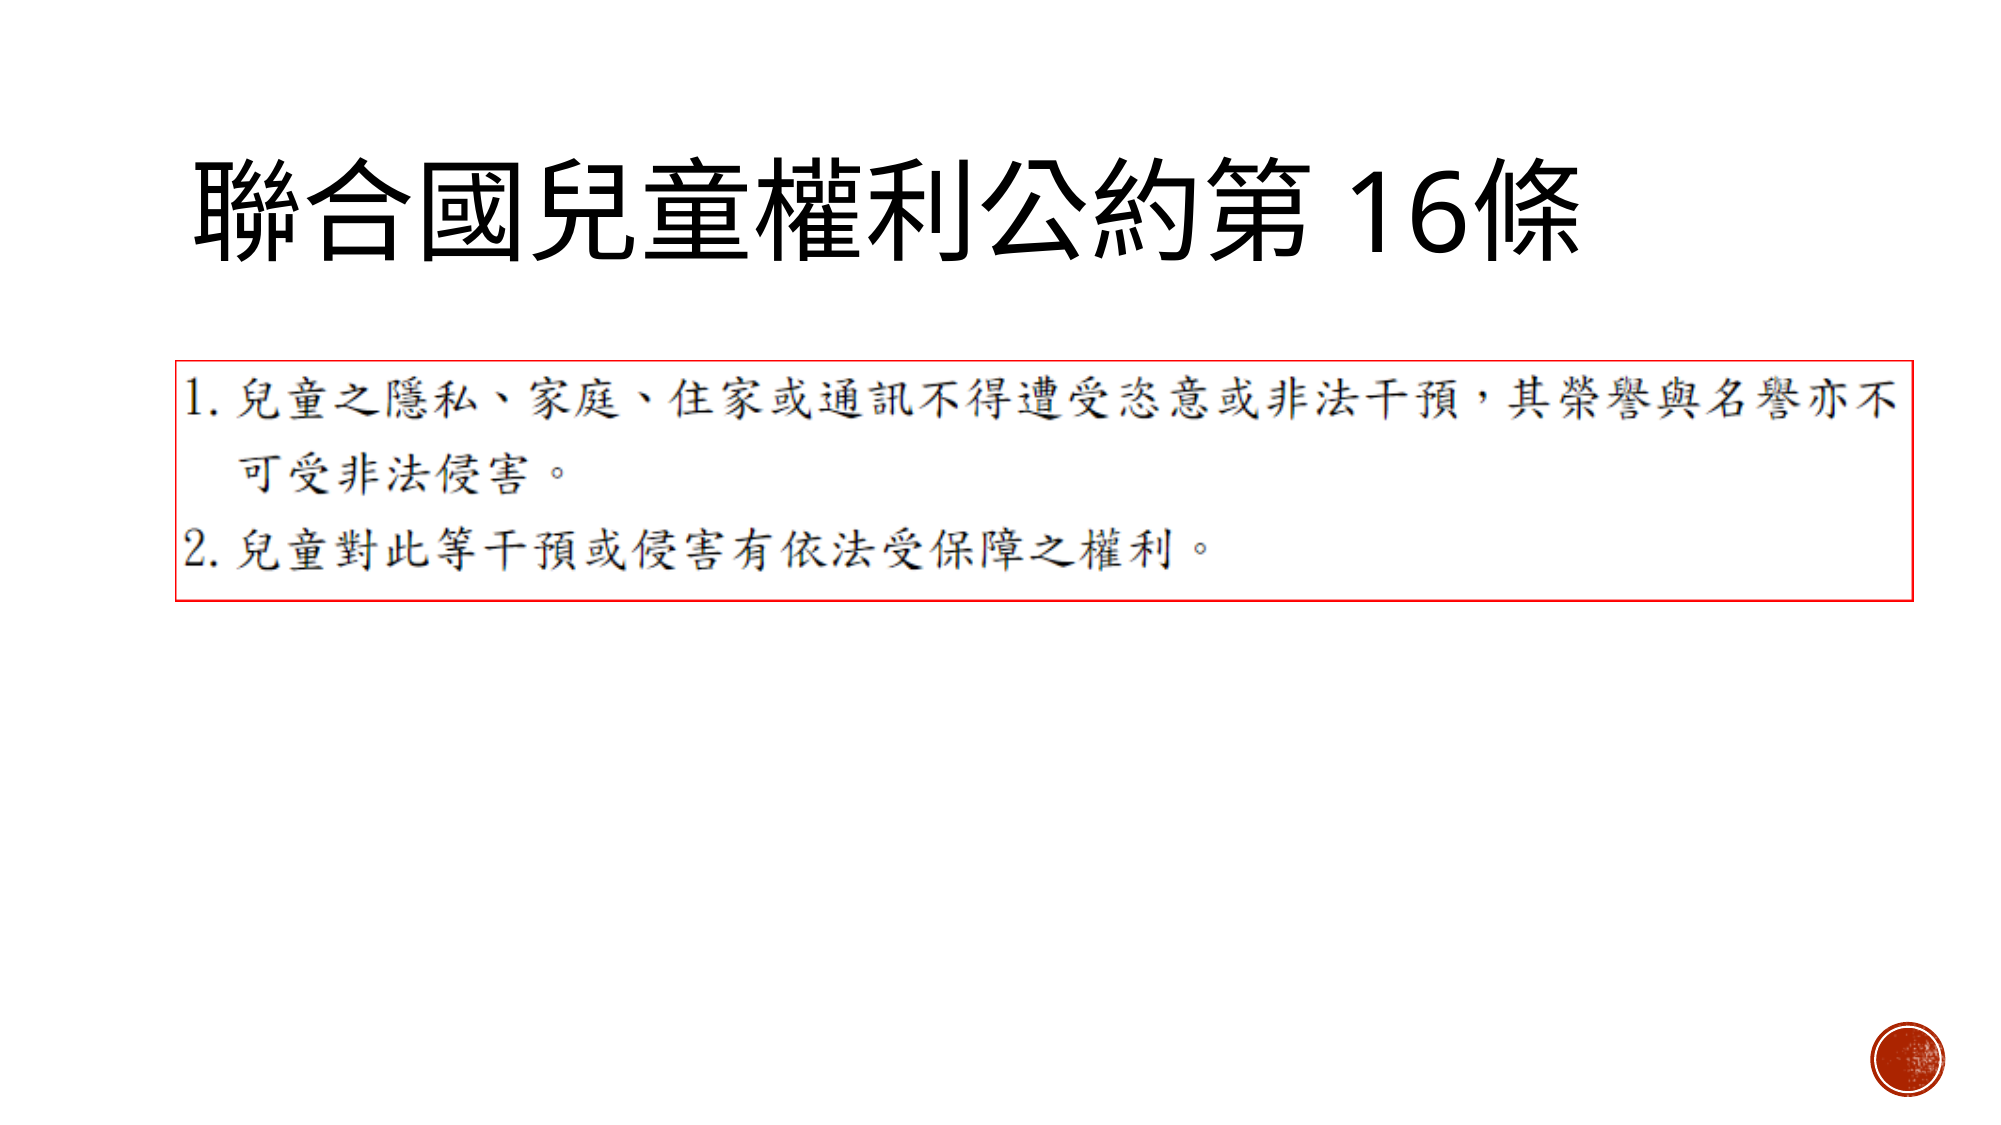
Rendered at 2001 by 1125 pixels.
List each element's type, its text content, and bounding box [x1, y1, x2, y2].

title 聯合國兒童權利公約第16條 [175, 79, 1826, 344]
picture [175, 360, 1914, 602]
